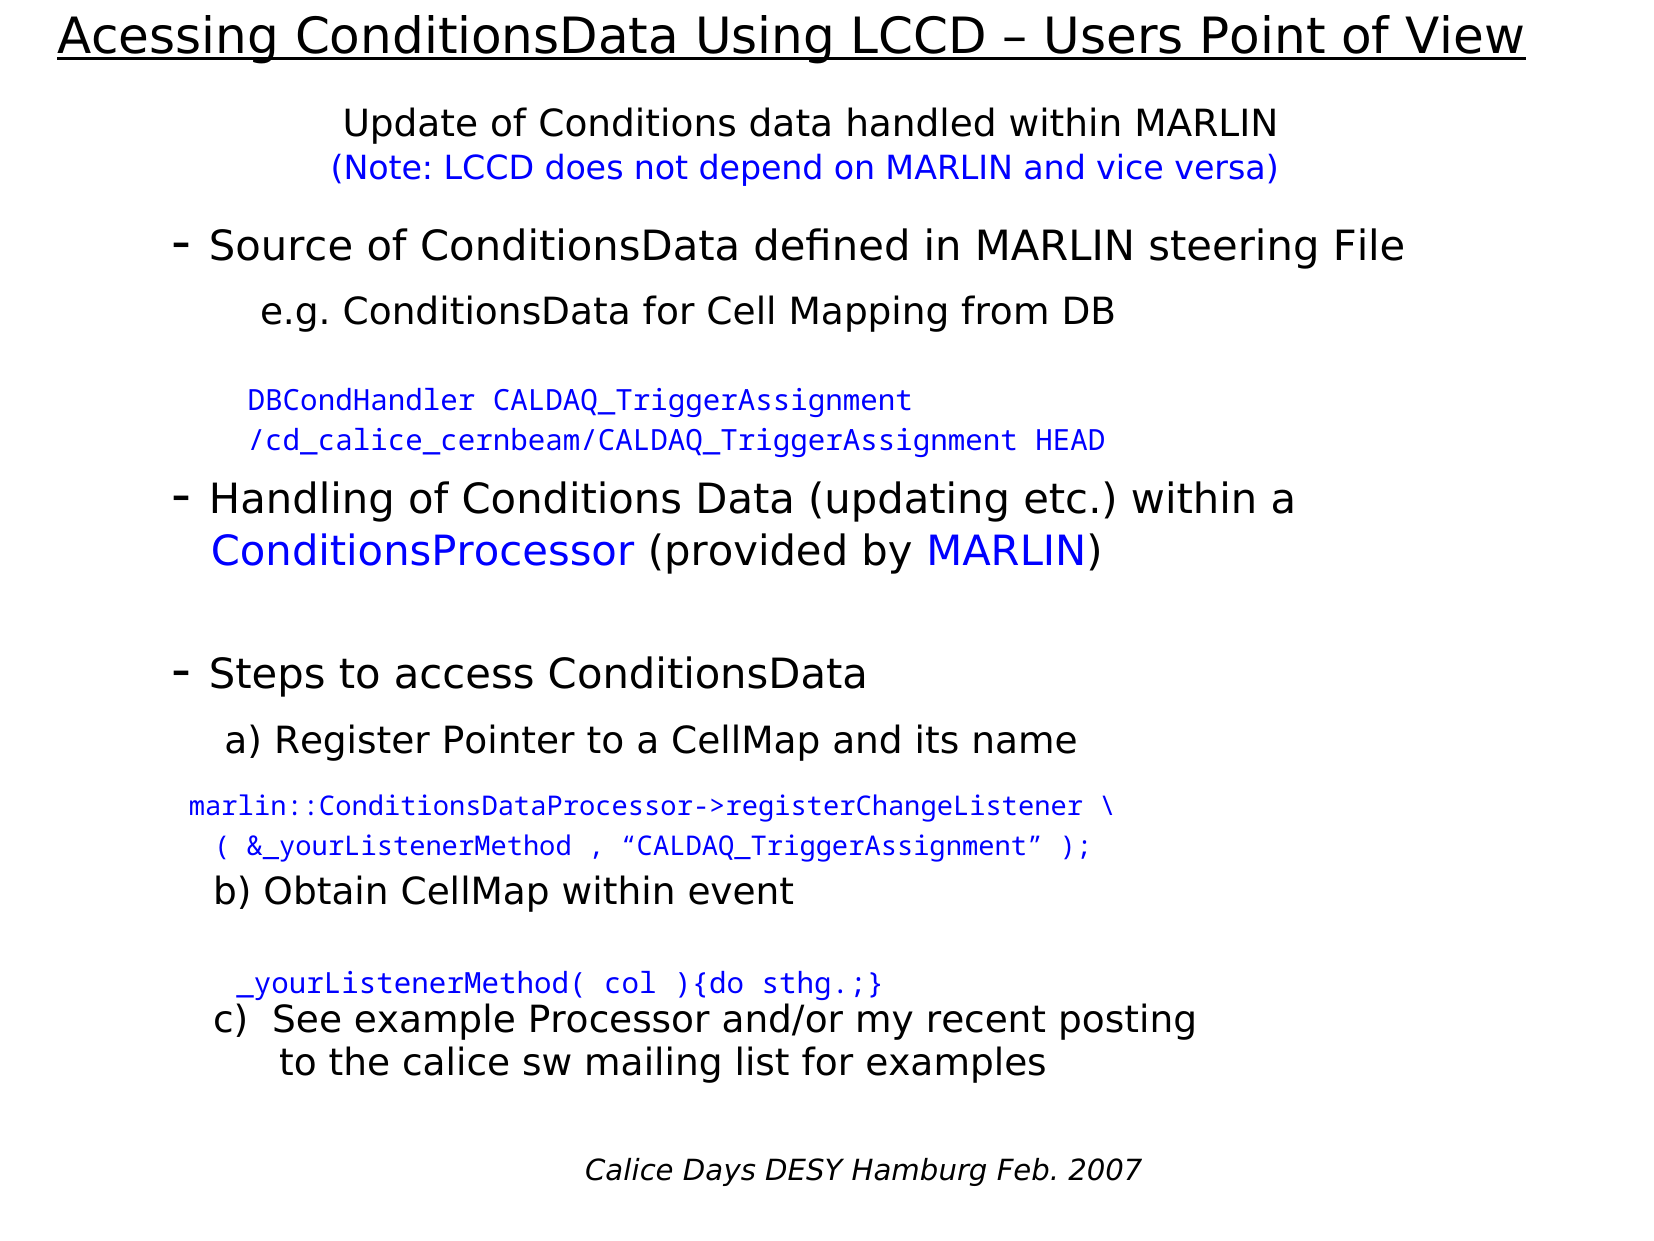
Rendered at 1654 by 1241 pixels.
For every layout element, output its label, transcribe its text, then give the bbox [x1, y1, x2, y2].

text_box Update of Conditions data handled within MARLIN (Note: LCCD does not depend on MARLIN and vice versa) [243, 93, 1390, 201]
text_box - Source of ConditionsData defined in MARLIN steering File e.g. ConditionsData for Cell Mapping from DB - Handling of Conditions Data (updating etc.) within a ConditionsProcessor (provided by MARLIN) - Steps to access ConditionsData a) Register Pointer to a CellMap and its name b) Obtain CellMap within event c) See example Processor and/or my recent posting to the calice sw mailing list for examples [156, 868, 1420, 1172]
text_box DBCondHandler CALDAQ_TriggerAssignment /cd_calice_cernbeam/CALDAQ_TriggerAssignment HEAD [232, 371, 1194, 454]
text_box Acessing ConditionsData Using LCCD – Users Point of View [42, 0, 1509, 81]
text_box _yourListenerMethod( col ){do sthg.;} [221, 915, 1511, 997]
text_box - Source of ConditionsData defined in MARLIN steering File e.g. ConditionsData for Cell Mapping from DB - Handling of Conditions Data (updating etc.) within a ConditionsProcessor (provided by MARLIN) - Steps to access ConditionsData a) Register Pointer to a CellMap and its name b) Obtain CellMap within event c) See example Processor and/or my recent posting to the calice sw mailing list for examples [156, 201, 1420, 757]
text_box marlin::ConditionsDataProcessor->registerChangeListener \ ( &_yourListenerMethod , “CALDAQ_TriggerAssignment” ); [0, 757, 1654, 868]
